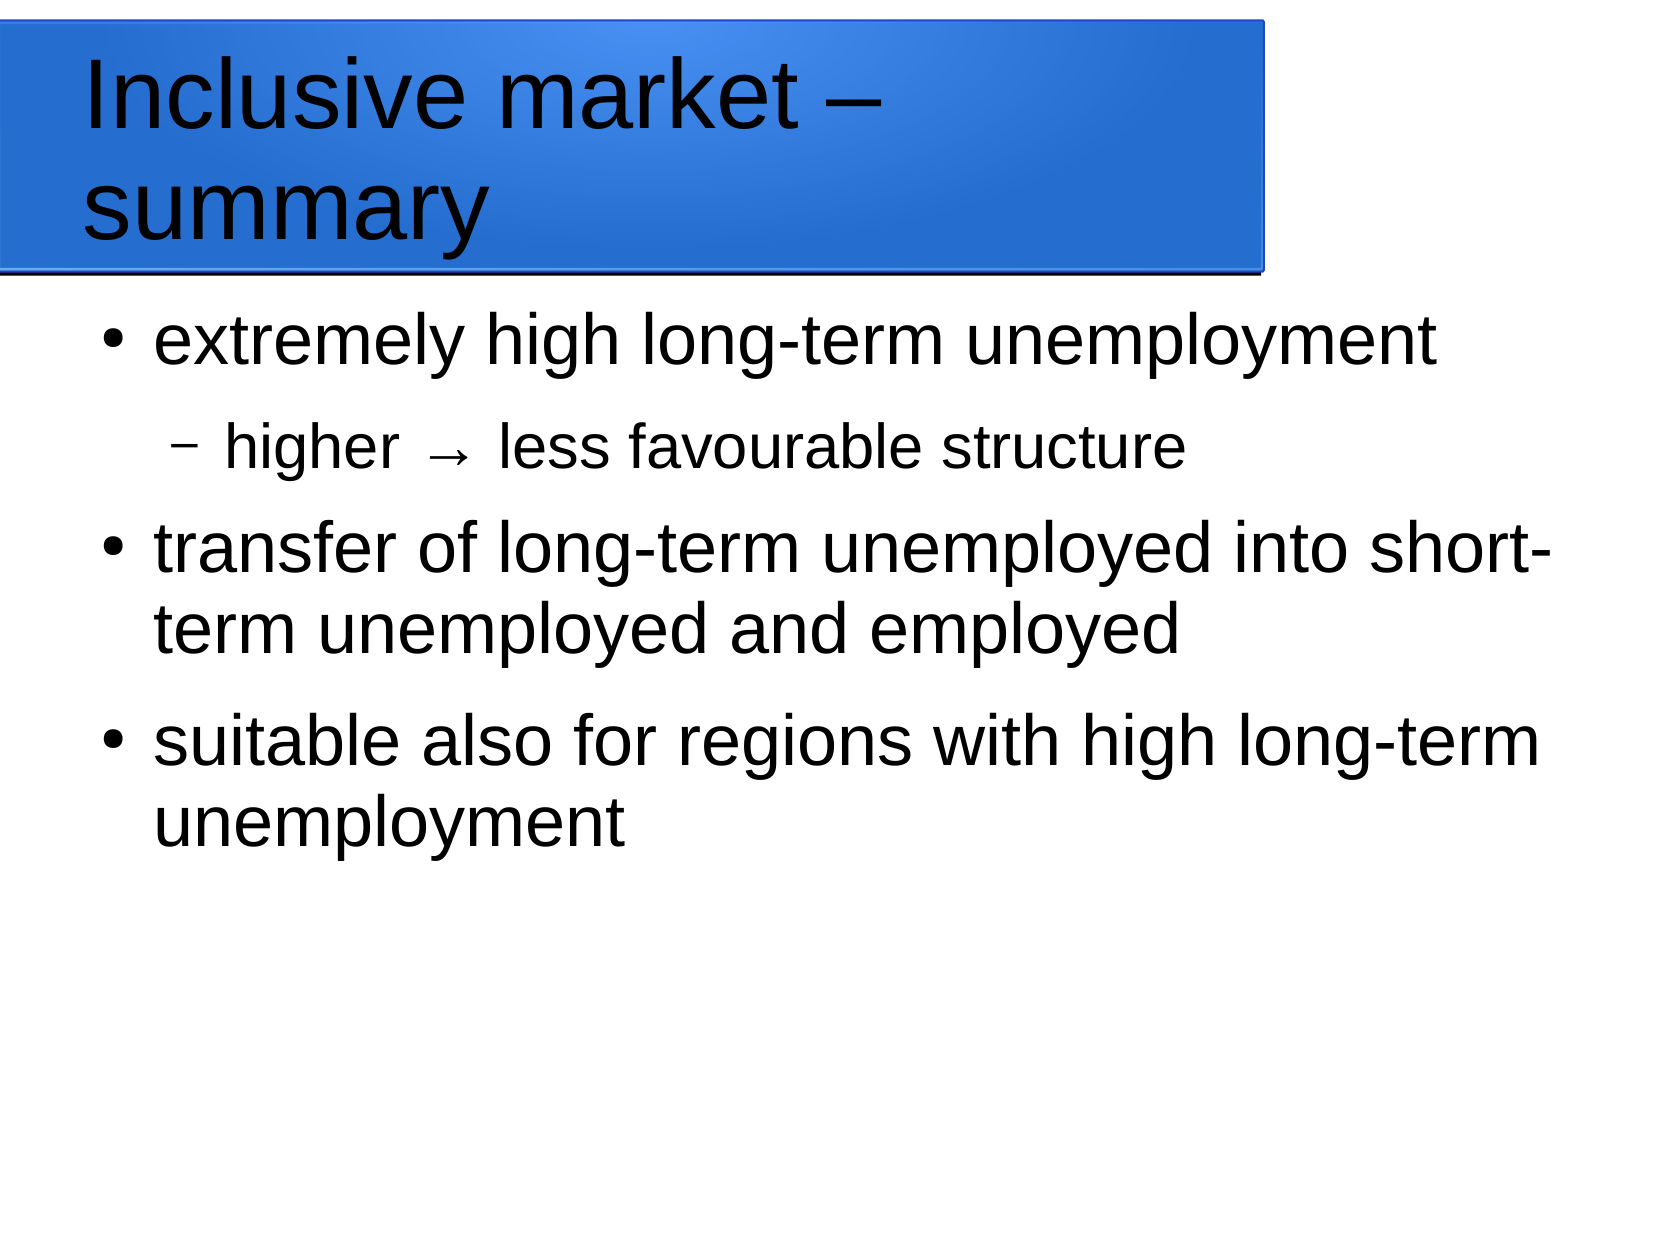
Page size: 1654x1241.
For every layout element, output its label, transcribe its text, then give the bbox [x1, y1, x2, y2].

list extremely high long-term unemployment higher → less favourable structure transfer of long-term unemployed into short-term unemployed and employed suitable also for regions with high long-term unemployment [82, 299, 1571, 1019]
title Inclusive market – summary [82, 38, 1235, 261]
